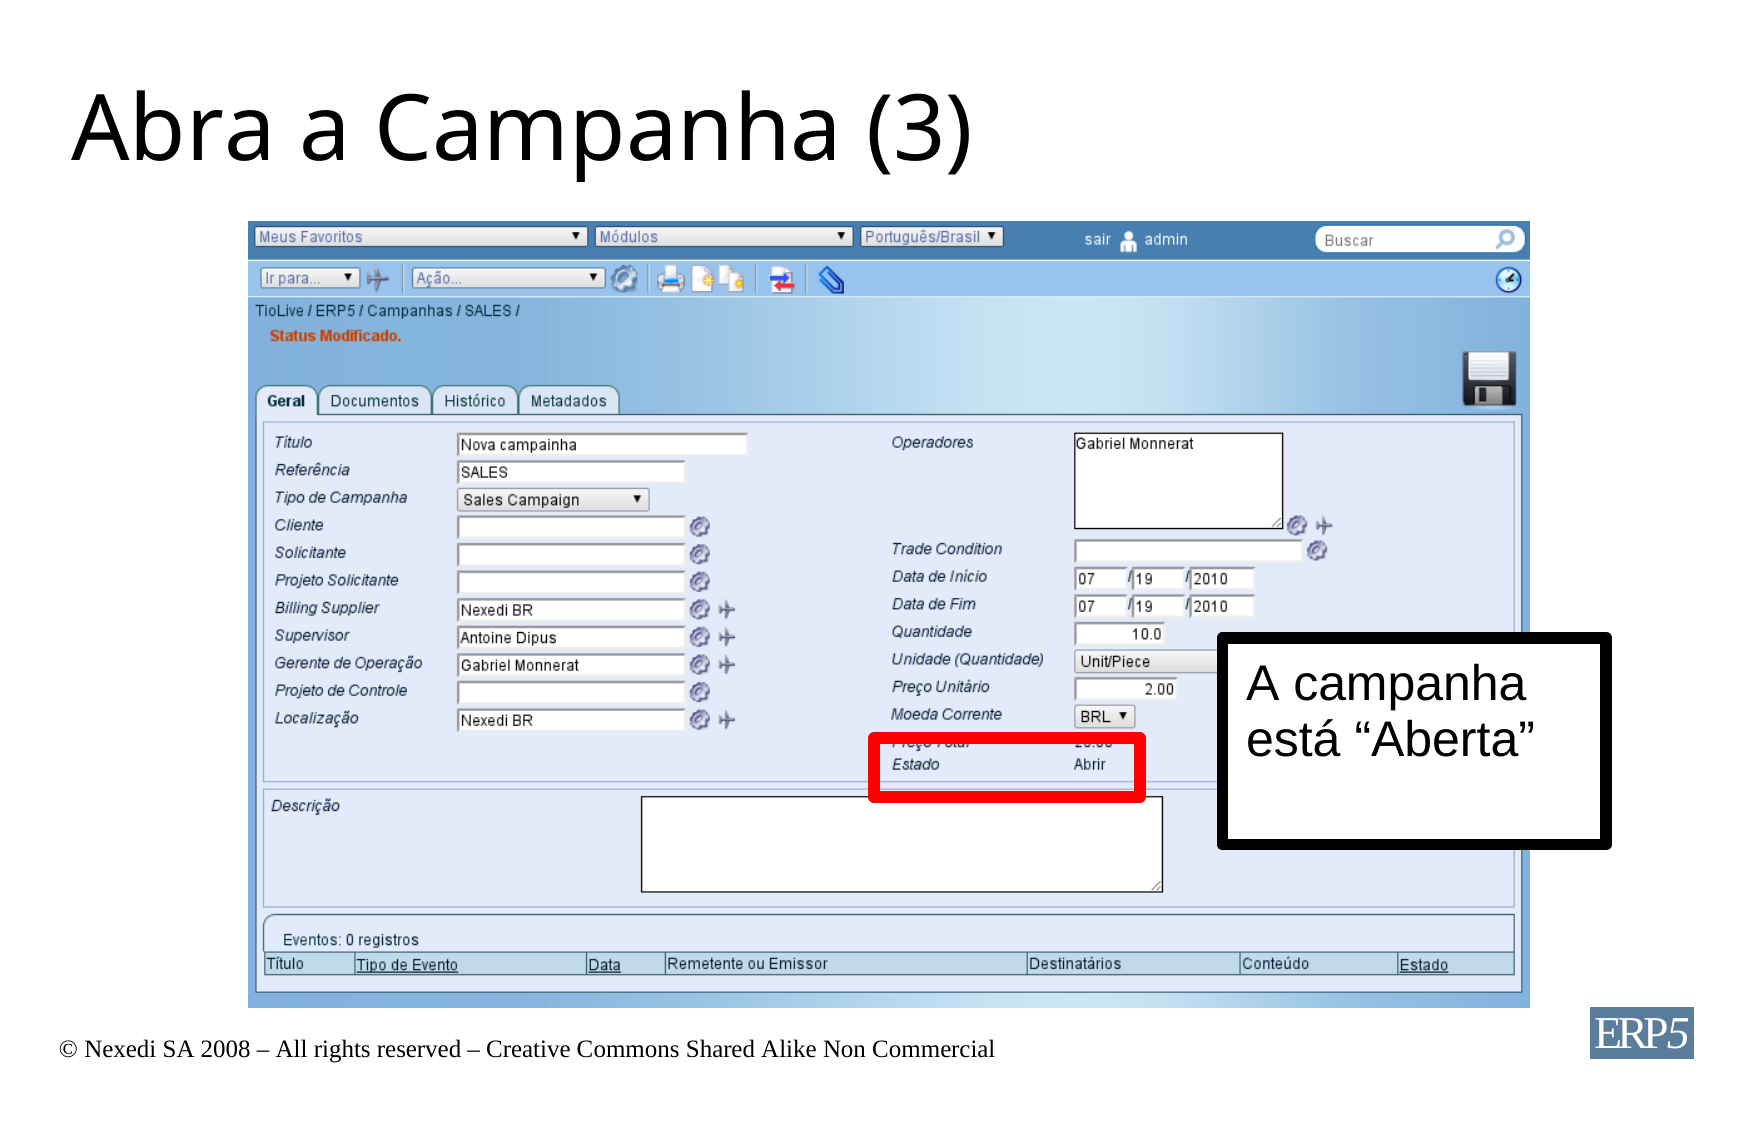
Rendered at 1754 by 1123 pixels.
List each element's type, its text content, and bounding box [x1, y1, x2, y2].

text_box [1222, 637, 1607, 845]
text_box A campanha está “Aberta” [1246, 655, 1571, 768]
picture [248, 221, 1530, 1008]
title Abra a Campanha (3) [71, 63, 1707, 187]
